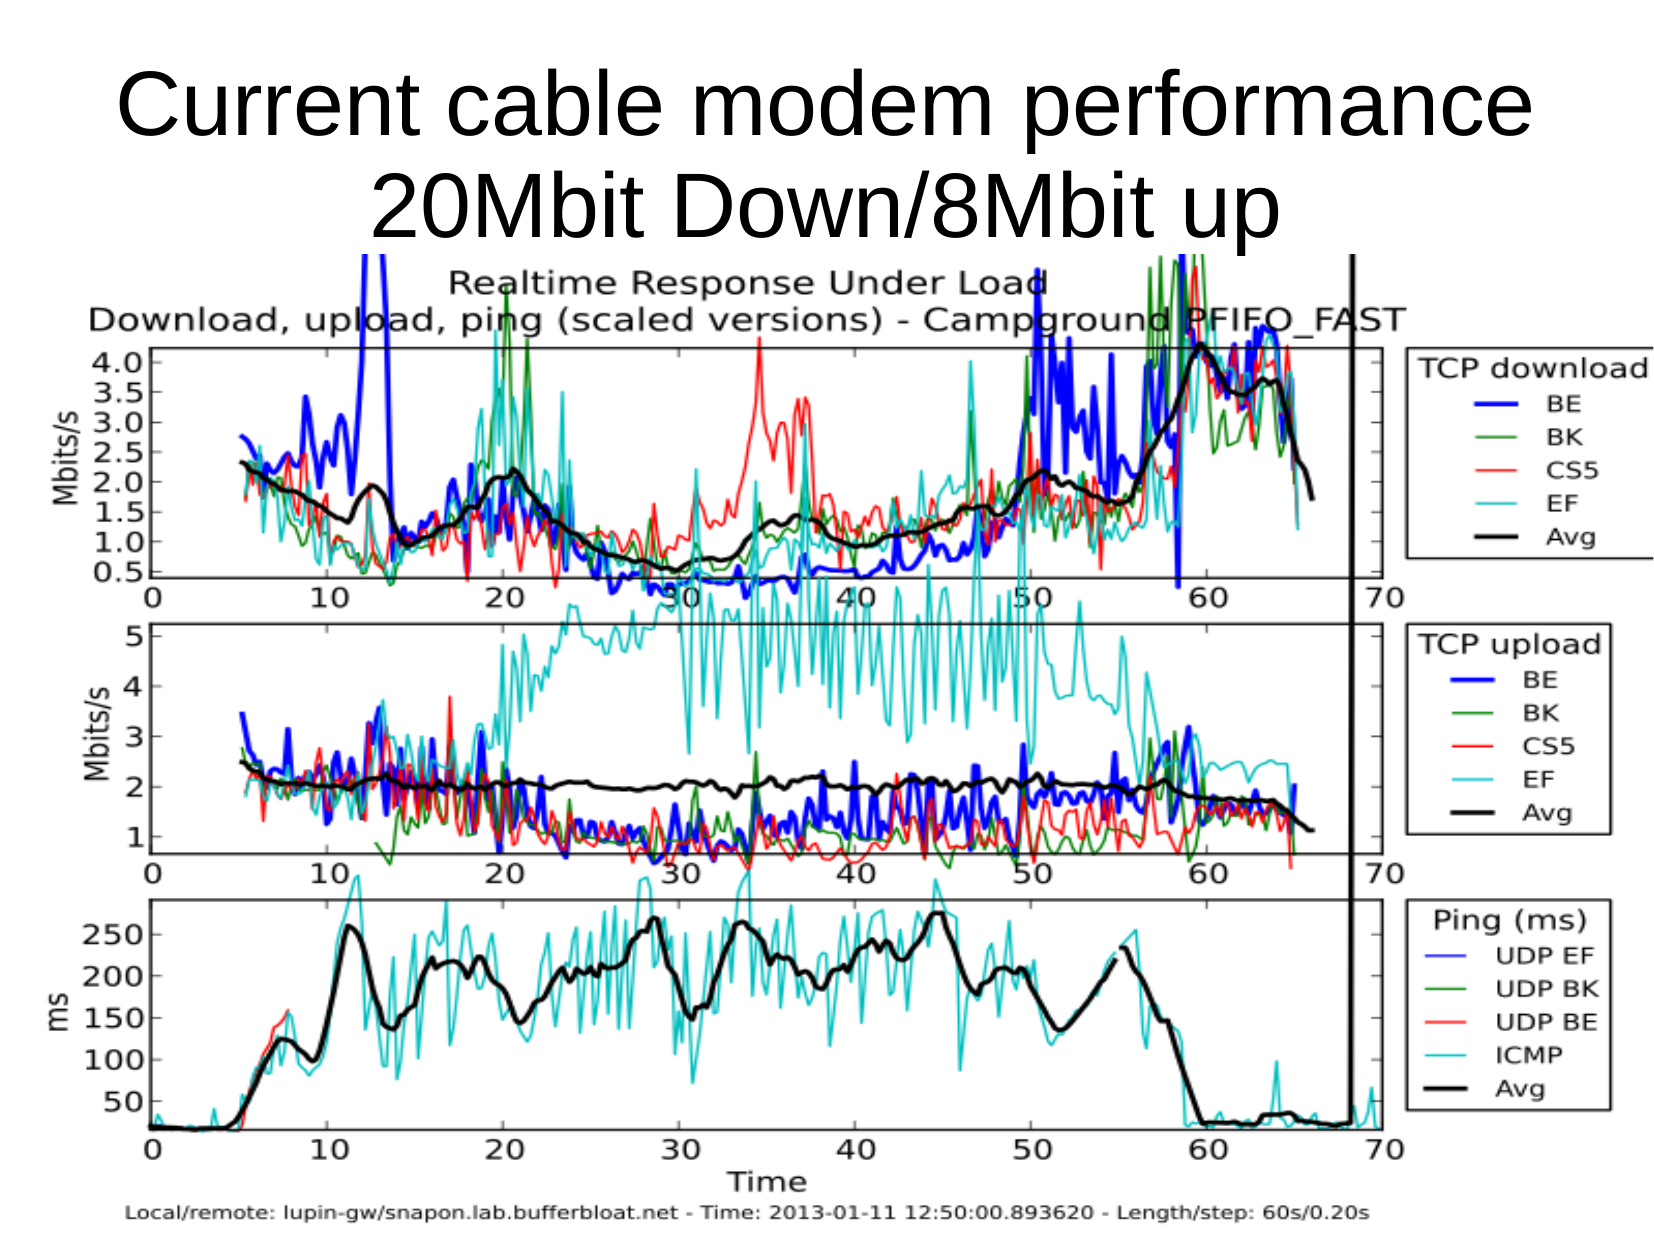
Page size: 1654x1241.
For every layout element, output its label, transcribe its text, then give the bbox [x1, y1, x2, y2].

title Current cable modem performance 20Mbit Down/8Mbit up [82, 47, 1571, 259]
picture [29, 254, 1654, 1241]
